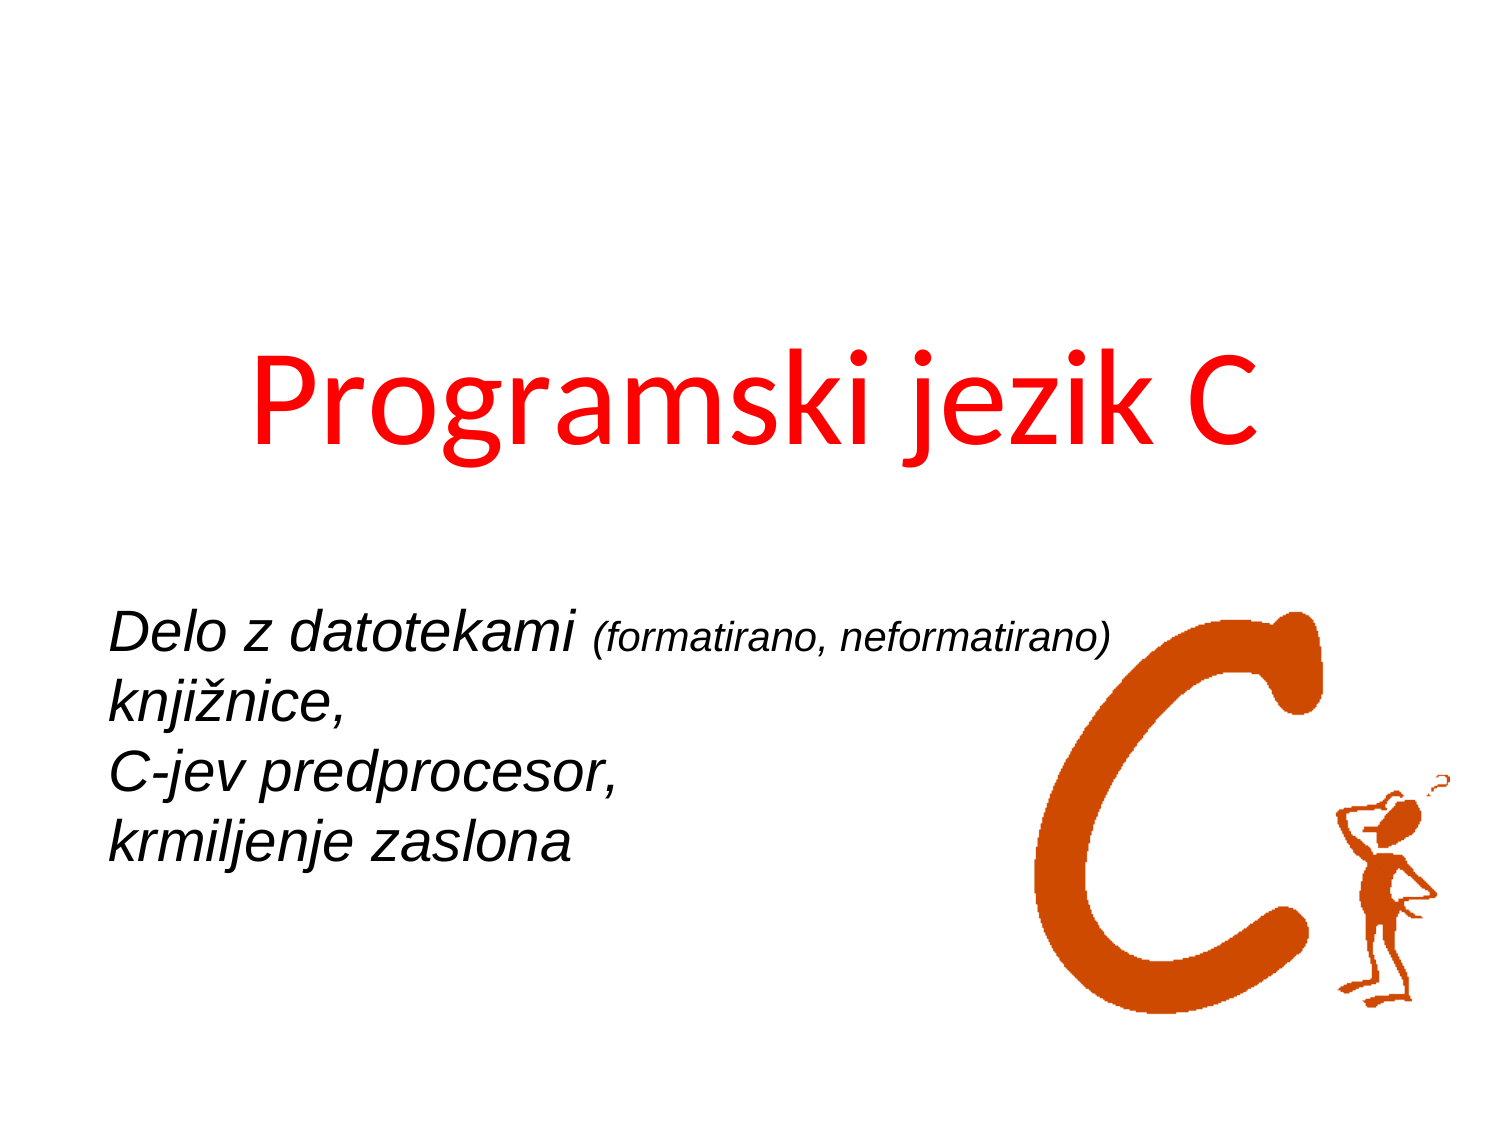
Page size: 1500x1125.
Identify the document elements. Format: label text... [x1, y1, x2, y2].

title Programski jezik C [117, 269, 1393, 511]
text_box Delo z datotekami (formatirano, neformatirano) knjižnice, C-jev predprocesor, krmiljenje zaslona [93, 585, 1430, 882]
picture [1025, 587, 1450, 1052]
